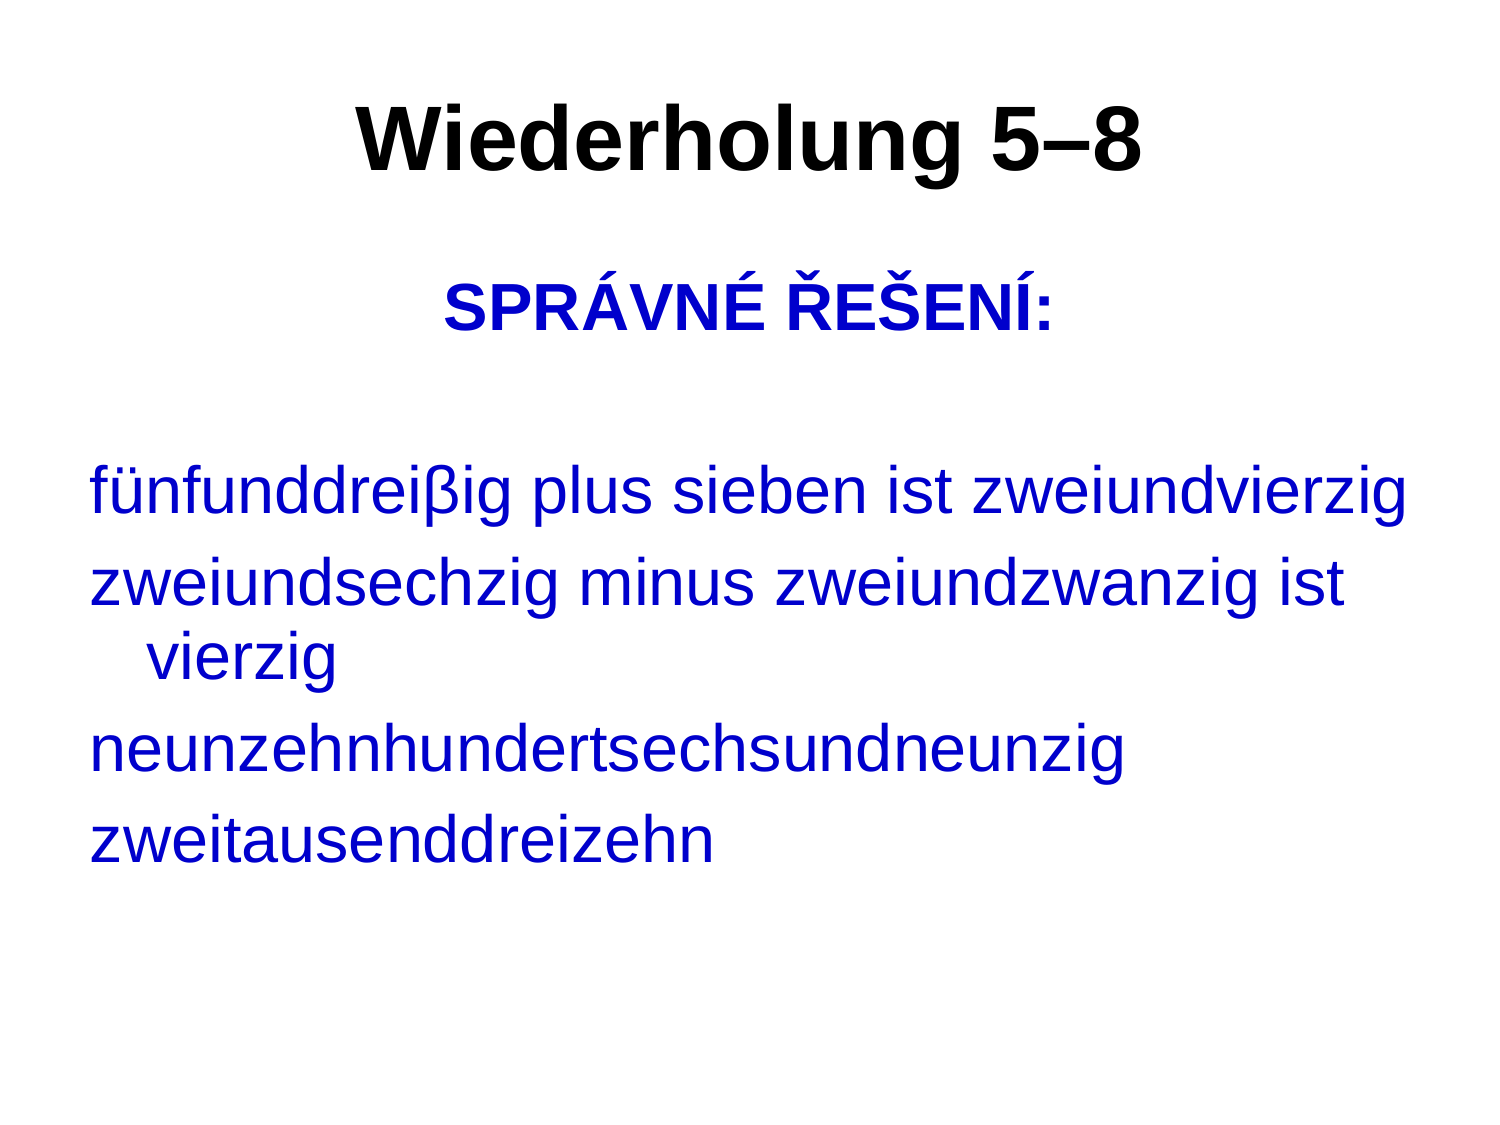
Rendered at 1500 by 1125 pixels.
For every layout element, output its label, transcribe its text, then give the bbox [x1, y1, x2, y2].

list SPRÁVNÉ ŘEŠENÍ: fünfunddreiβig plus sieben ist zweiundvierzig zweiundsechzig minus zweiundzwanzig ist vierzig neunzehnhundertsechsundneunzig zweitausenddreizehn [75, 262, 1426, 1006]
title Wiederholung 5–8 [75, 45, 1426, 233]
